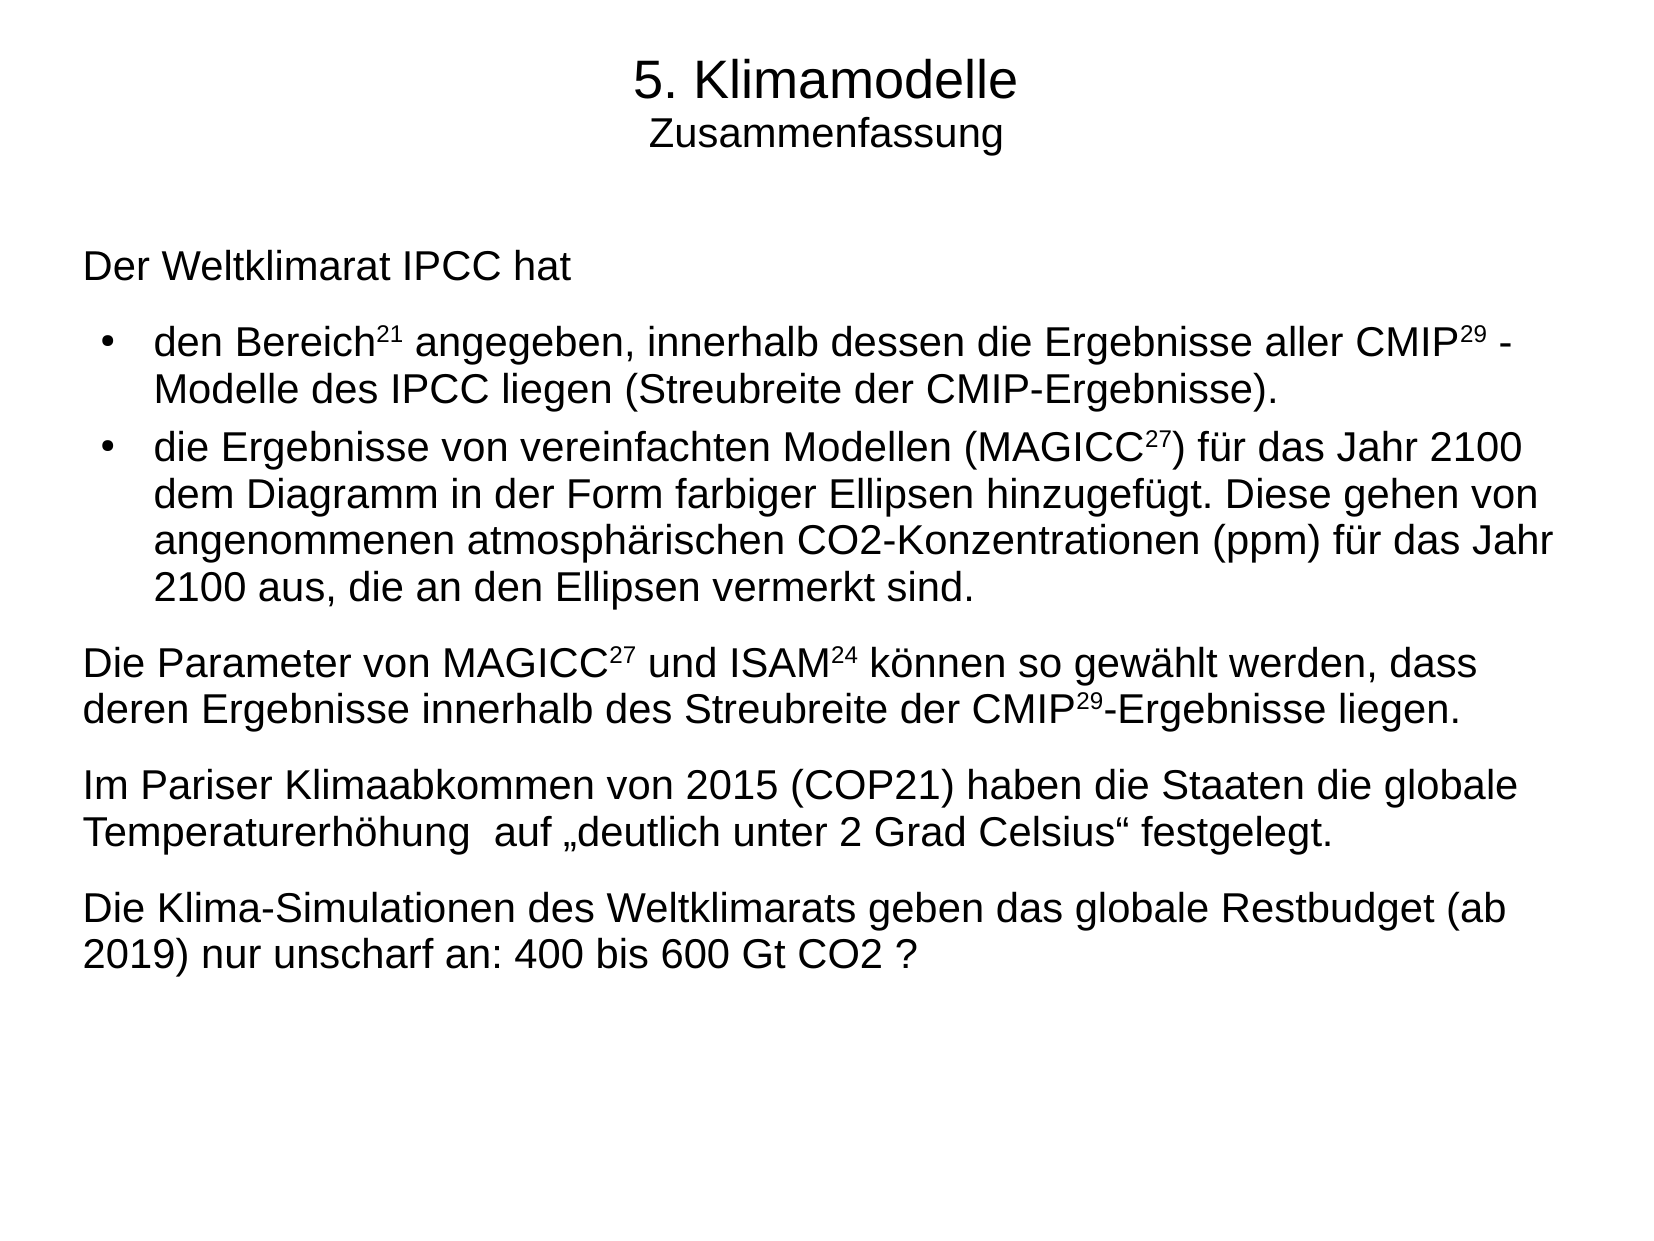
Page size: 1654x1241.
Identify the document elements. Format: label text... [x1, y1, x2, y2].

title 5. Klimamodelle Zusammenfassung [82, 49, 1571, 242]
list Der Weltklimarat IPCC hat den Bereich21 angegeben, innerhalb dessen die Ergebnisse aller CMIP29 - Modelle des IPCC liegen (Streubreite der CMIP-Ergebnisse). die Ergebnisse von vereinfachten Modellen (MAGICC27) für das Jahr 2100 dem Diagramm in der Form farbiger Ellipsen hinzugefügt. Diese gehen von angenommenen atmosphärischen CO2-Konzentrationen (ppm) für das Jahr 2100 aus, die an den Ellipsen vermerkt sind. Die Parameter von MAGICC27 und ISAM24 können so gewählt werden, dass deren Ergebnisse innerhalb des Streubreite der CMIP29-Ergebnisse liegen. Im Pariser Klimaabkommen von 2015 (COP21) haben die Staaten die globale Temperaturerhöhung auf „deutlich unter 2 Grad Celsius“ festgelegt. Die Klima-Simulationen des Weltklimarats geben das globale Restbudget (ab 2019) nur unscharf an: 400 bis 600 Gt CO2 ? [82, 242, 1571, 979]
